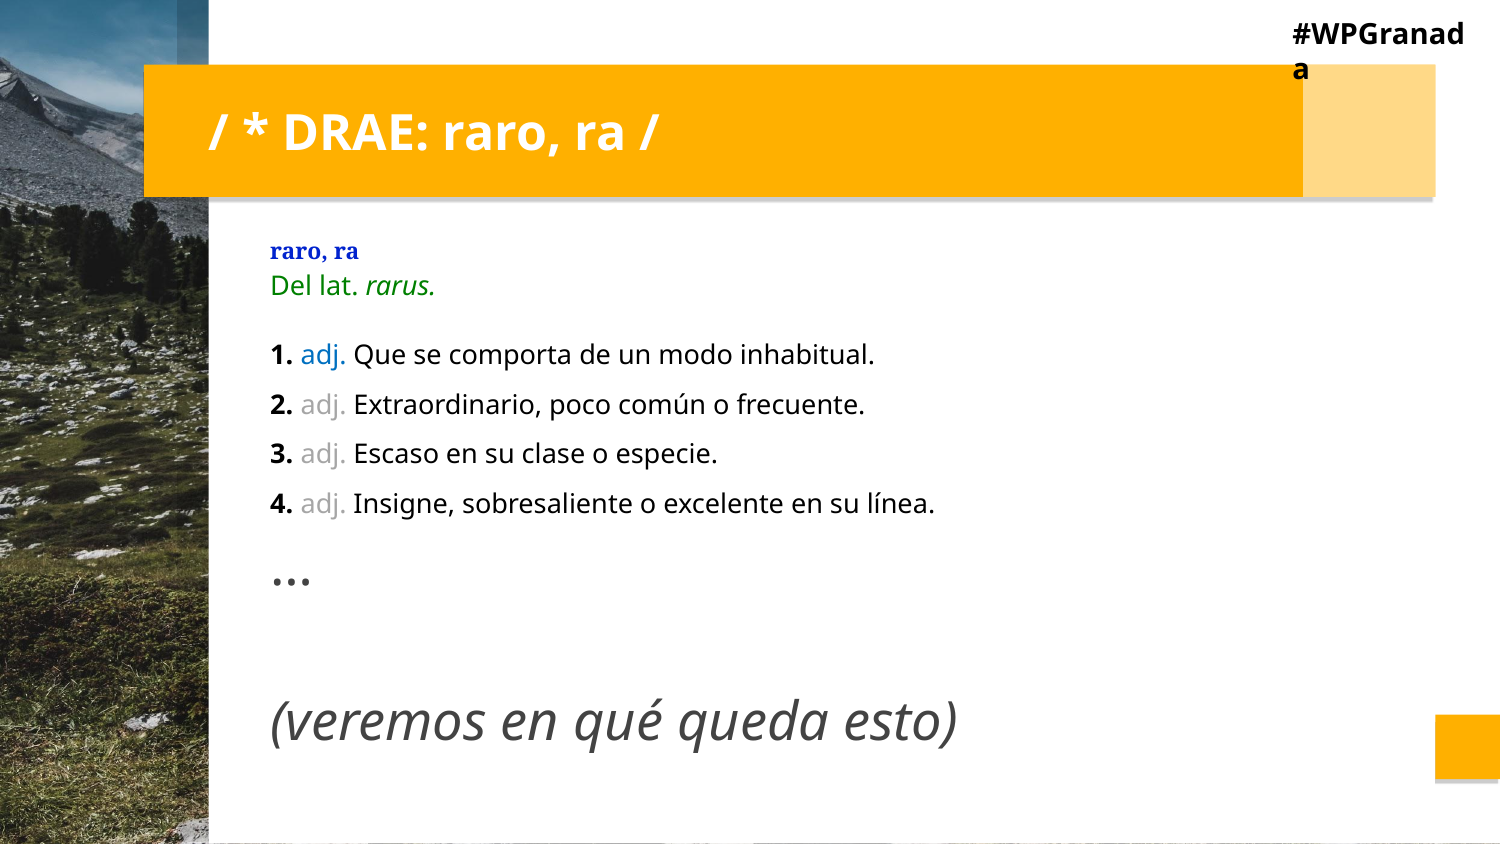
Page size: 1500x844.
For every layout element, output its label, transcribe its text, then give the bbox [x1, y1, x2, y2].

text_box #WPGranada [1277, 0, 1481, 54]
title / * DRAE: raro, ra / [193, 64, 1300, 197]
list raro, ra Del lat. rarus. 1. adj. Que se comporta de un modo inhabitual. 2. adj. Extraordinario, poco común o frecuente. 3. adj. Escaso en su clase o especie. 4. adj. Insigne, sobresaliente o excelente en su línea. … (veremos en qué queda esto) [255, 221, 1418, 704]
picture [0, 0, 208, 844]
